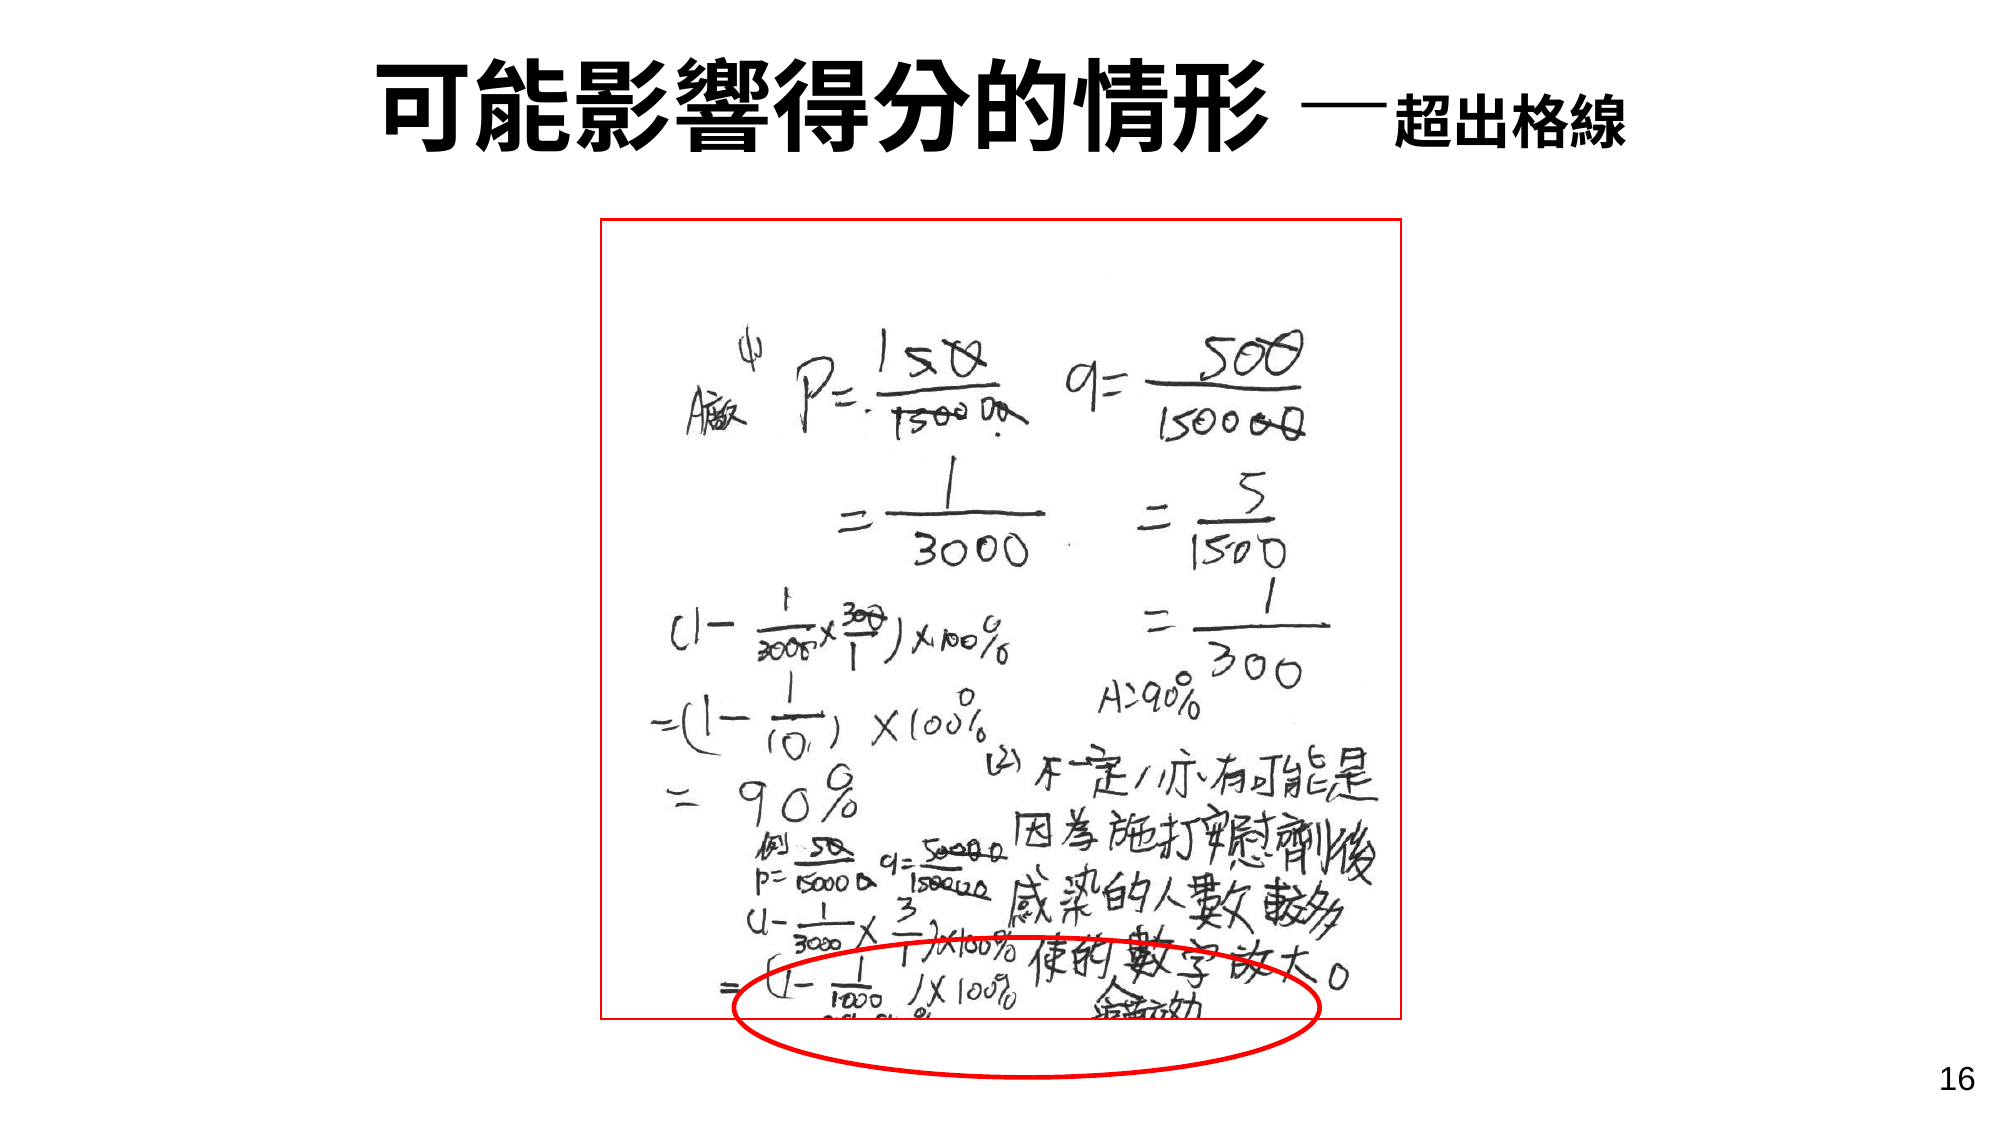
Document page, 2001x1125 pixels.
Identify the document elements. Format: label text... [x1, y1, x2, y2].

picture [602, 220, 1400, 1018]
title 可能影響得分的情形 —超出格線 [137, 2, 1863, 220]
text_box 16 [1923, 1047, 2000, 1108]
picture [737, 940, 1317, 1018]
